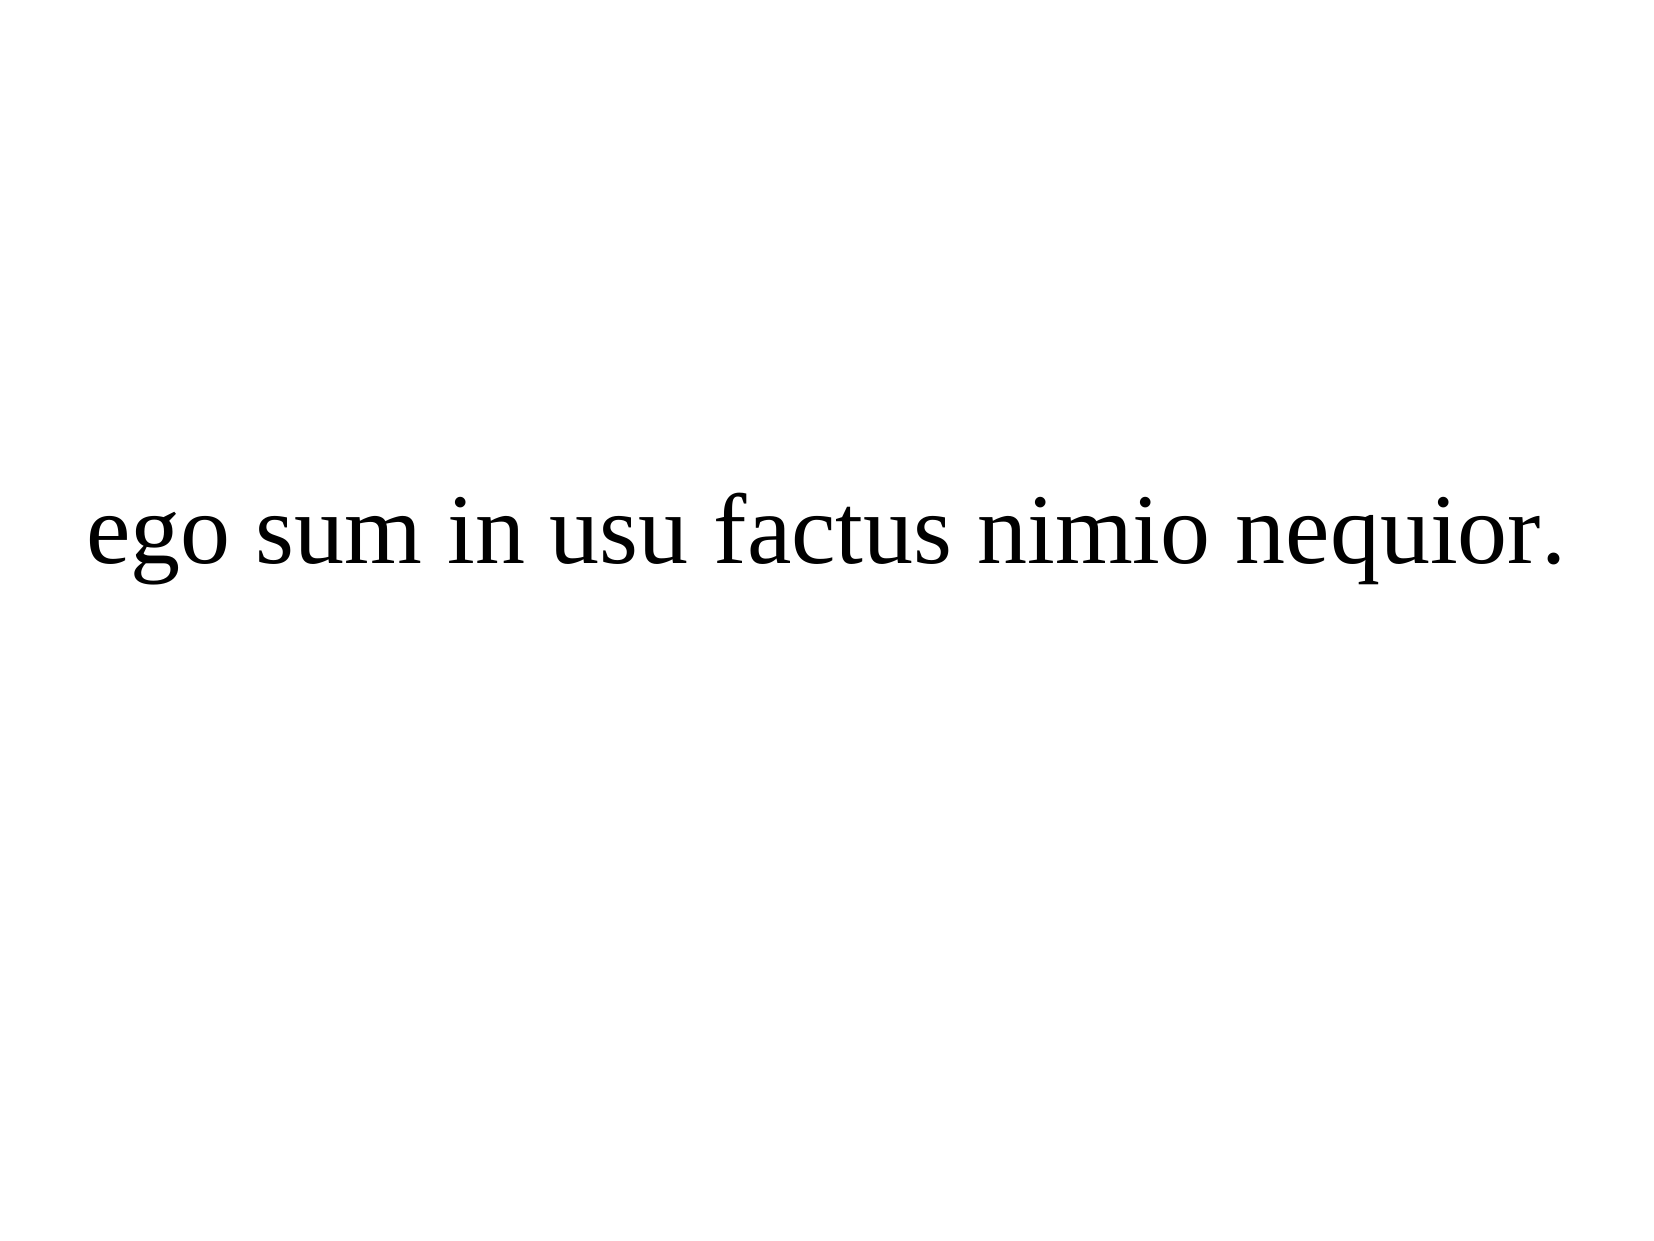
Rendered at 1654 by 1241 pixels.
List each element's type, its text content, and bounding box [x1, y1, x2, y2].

text_box ego sum in usu factus nimio nequior. [82, 49, 1571, 1010]
